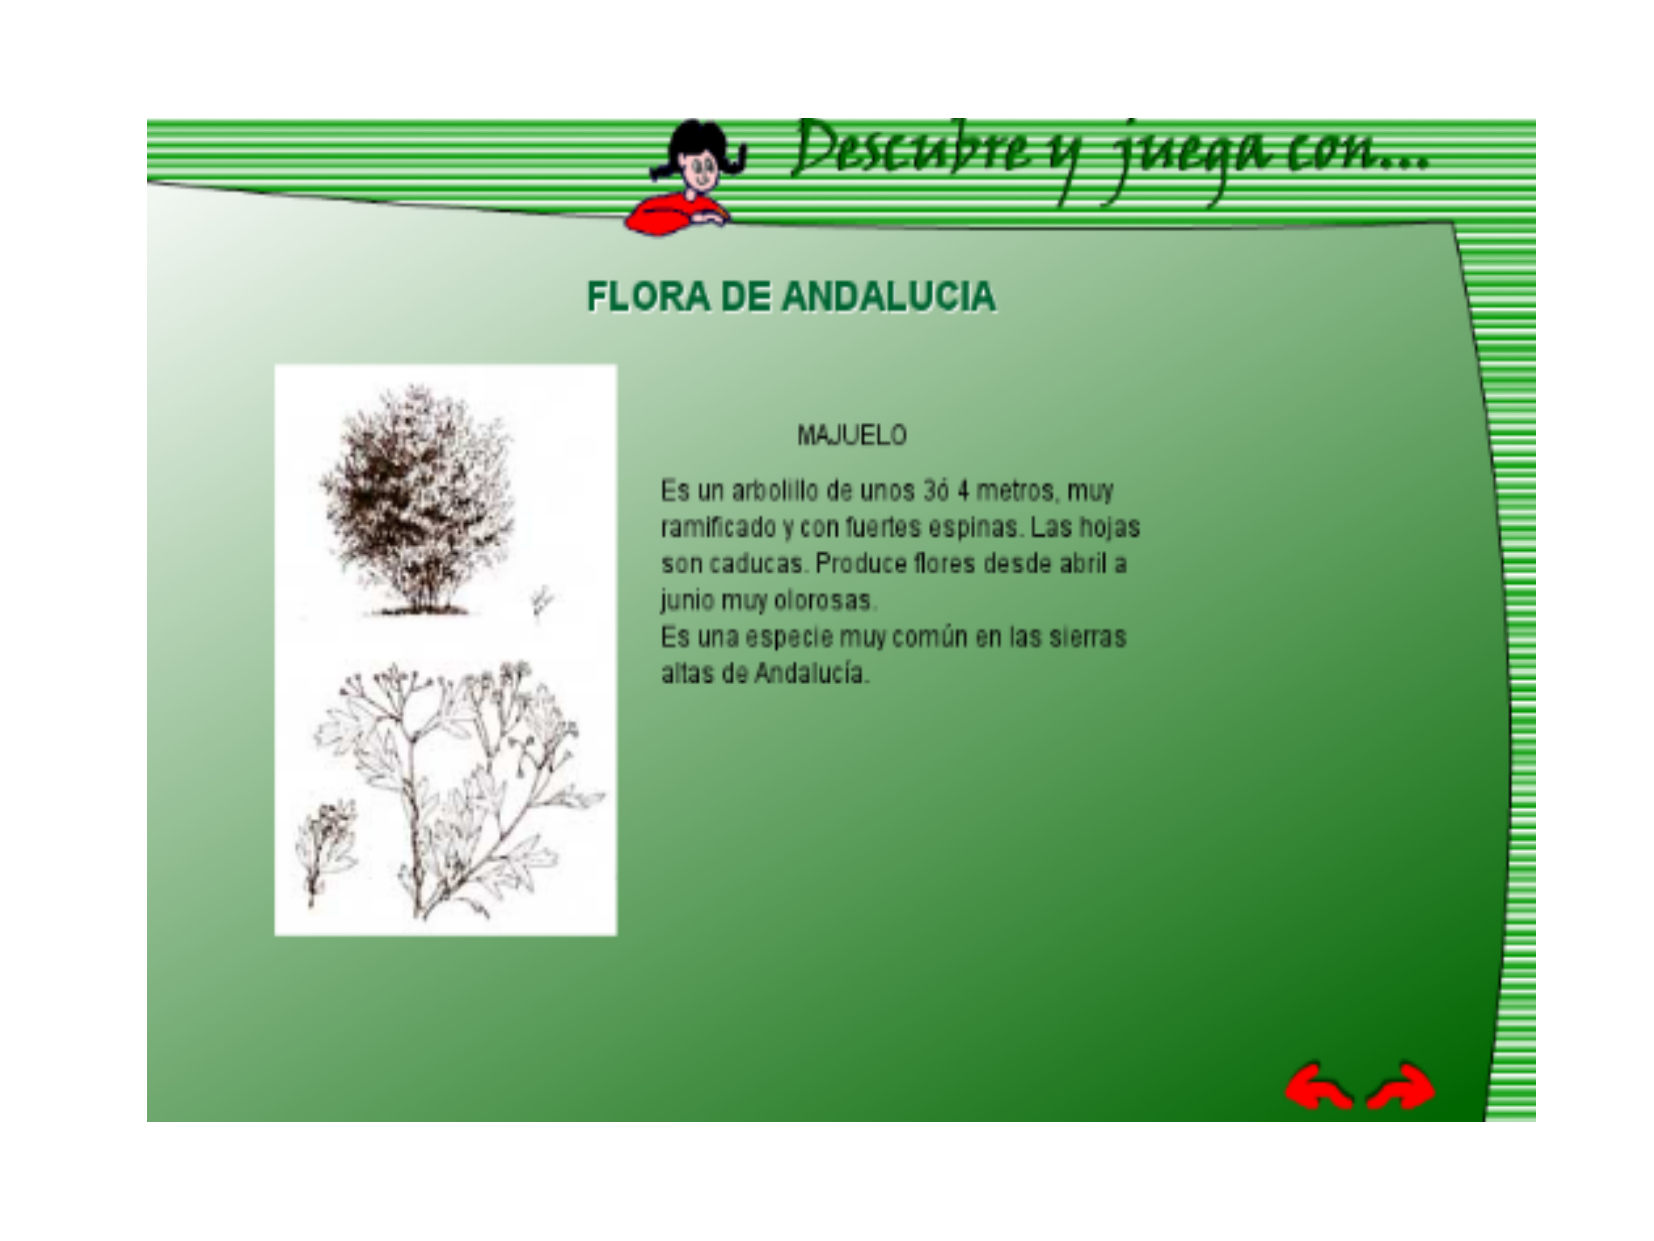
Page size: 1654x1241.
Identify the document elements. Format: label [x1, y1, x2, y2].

picture [147, 118, 1536, 1123]
